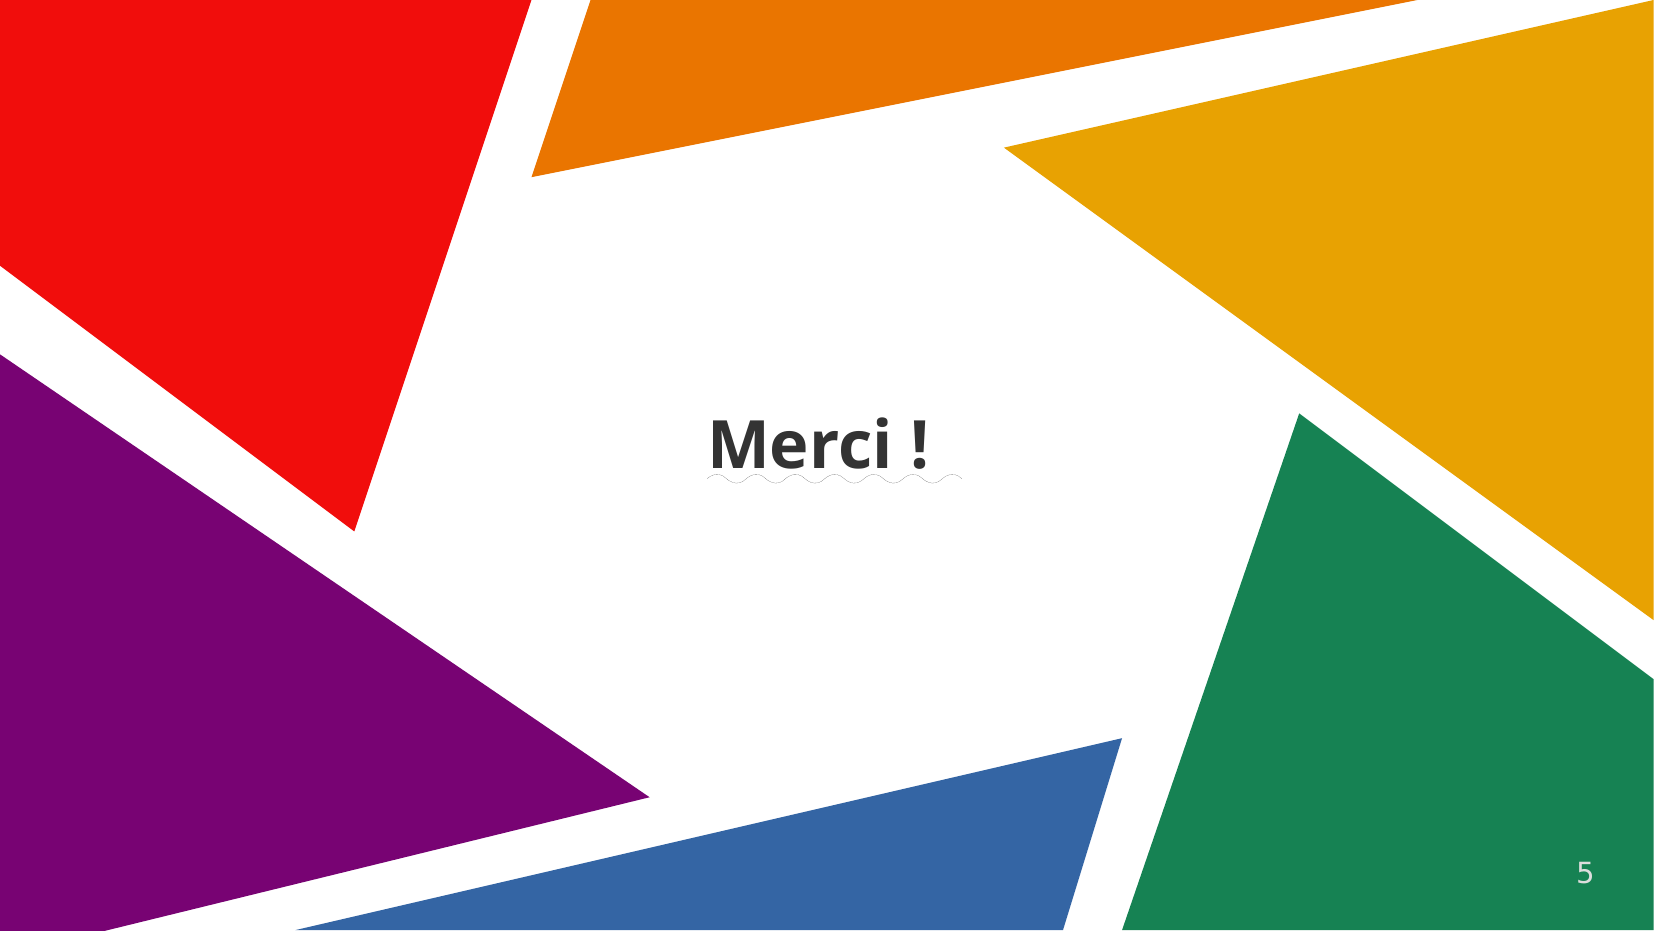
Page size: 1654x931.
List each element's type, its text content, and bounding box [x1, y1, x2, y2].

title Merci ! [472, 354, 1182, 532]
